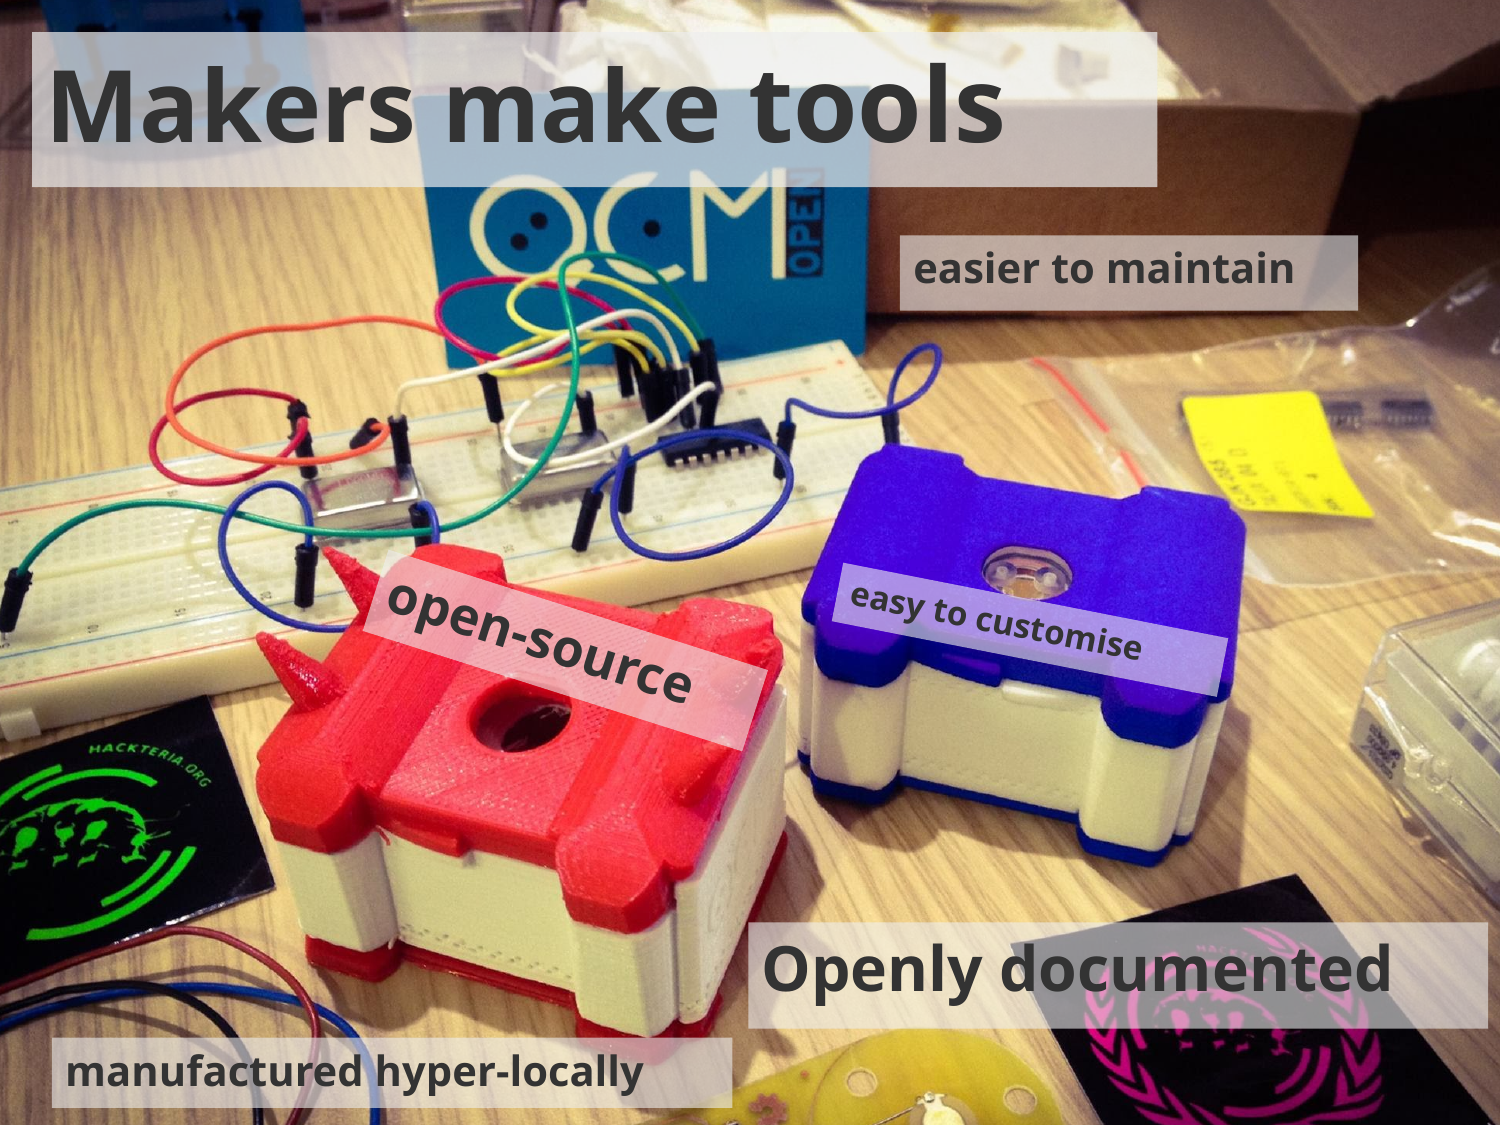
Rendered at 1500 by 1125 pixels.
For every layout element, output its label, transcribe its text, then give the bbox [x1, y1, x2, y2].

text_box Openly documented [748, 922, 1489, 1029]
picture [0, 0, 1500, 1125]
text_box easier to maintain [899, 235, 1359, 311]
text_box manufactured hyper-locally [51, 1037, 733, 1108]
text_box Makers make tools [32, 32, 1158, 188]
text_box open-source [362, 549, 769, 752]
text_box easy to customise [831, 562, 1229, 697]
